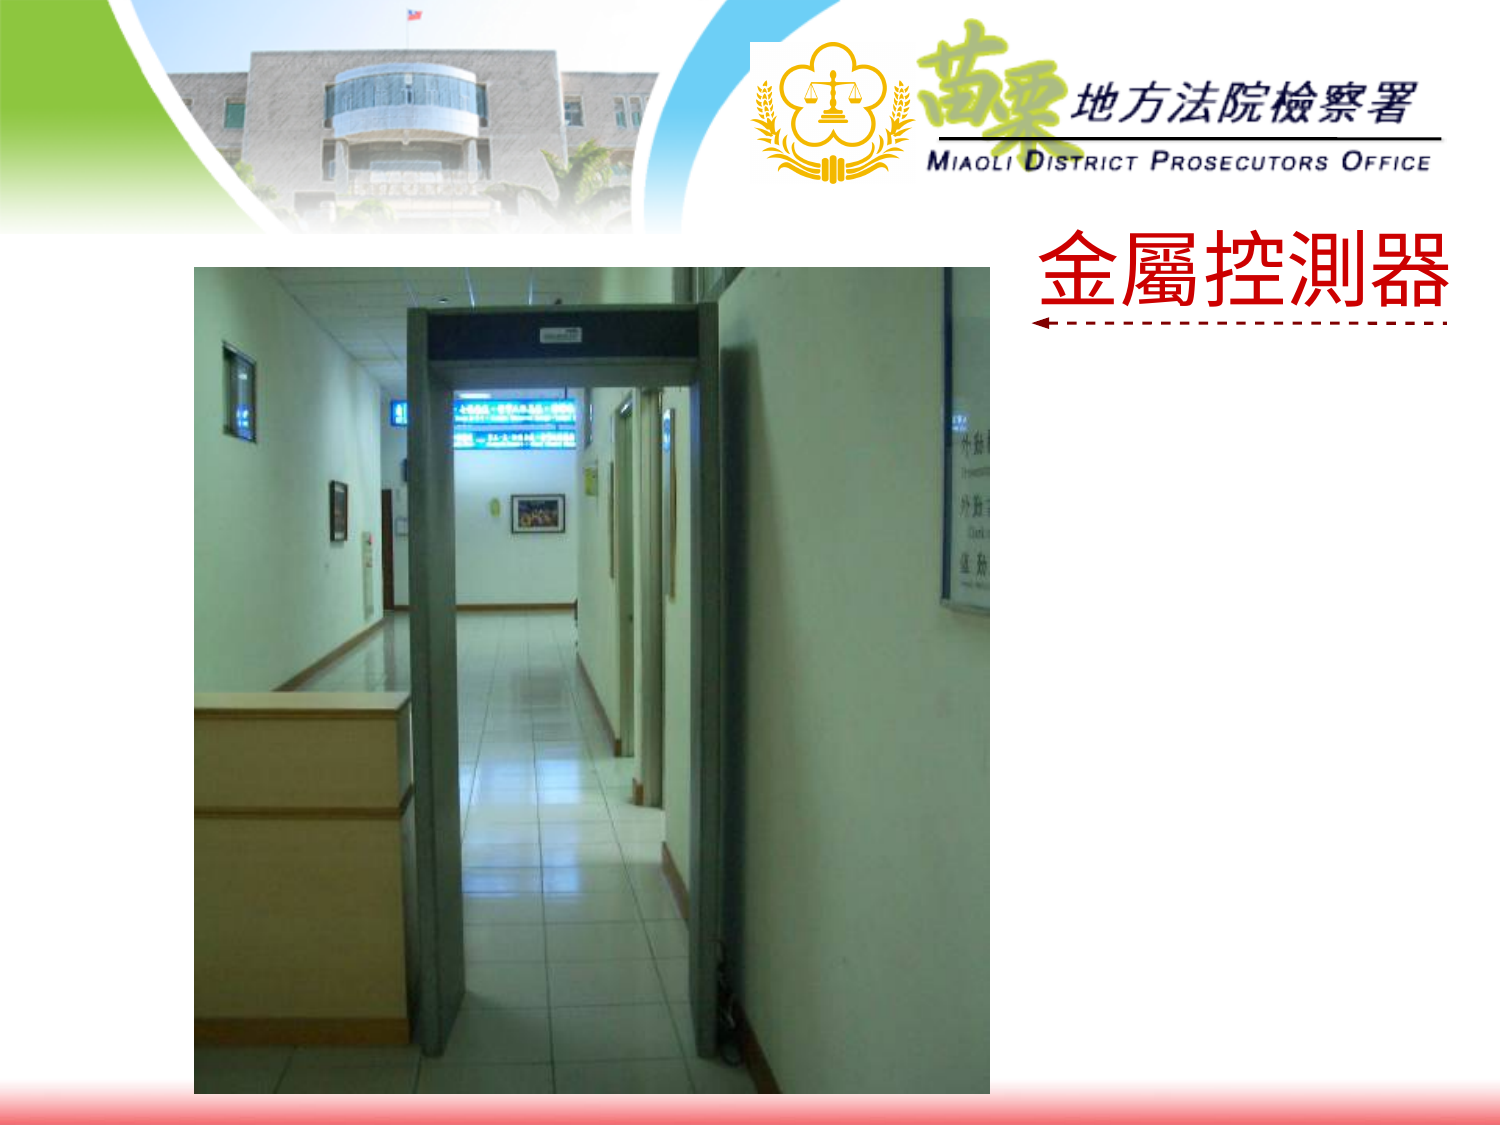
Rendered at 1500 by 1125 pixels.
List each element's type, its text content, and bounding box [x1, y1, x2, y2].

text_box 金屬控測器 [1022, 210, 1468, 325]
picture [0, 267, 1500, 1125]
